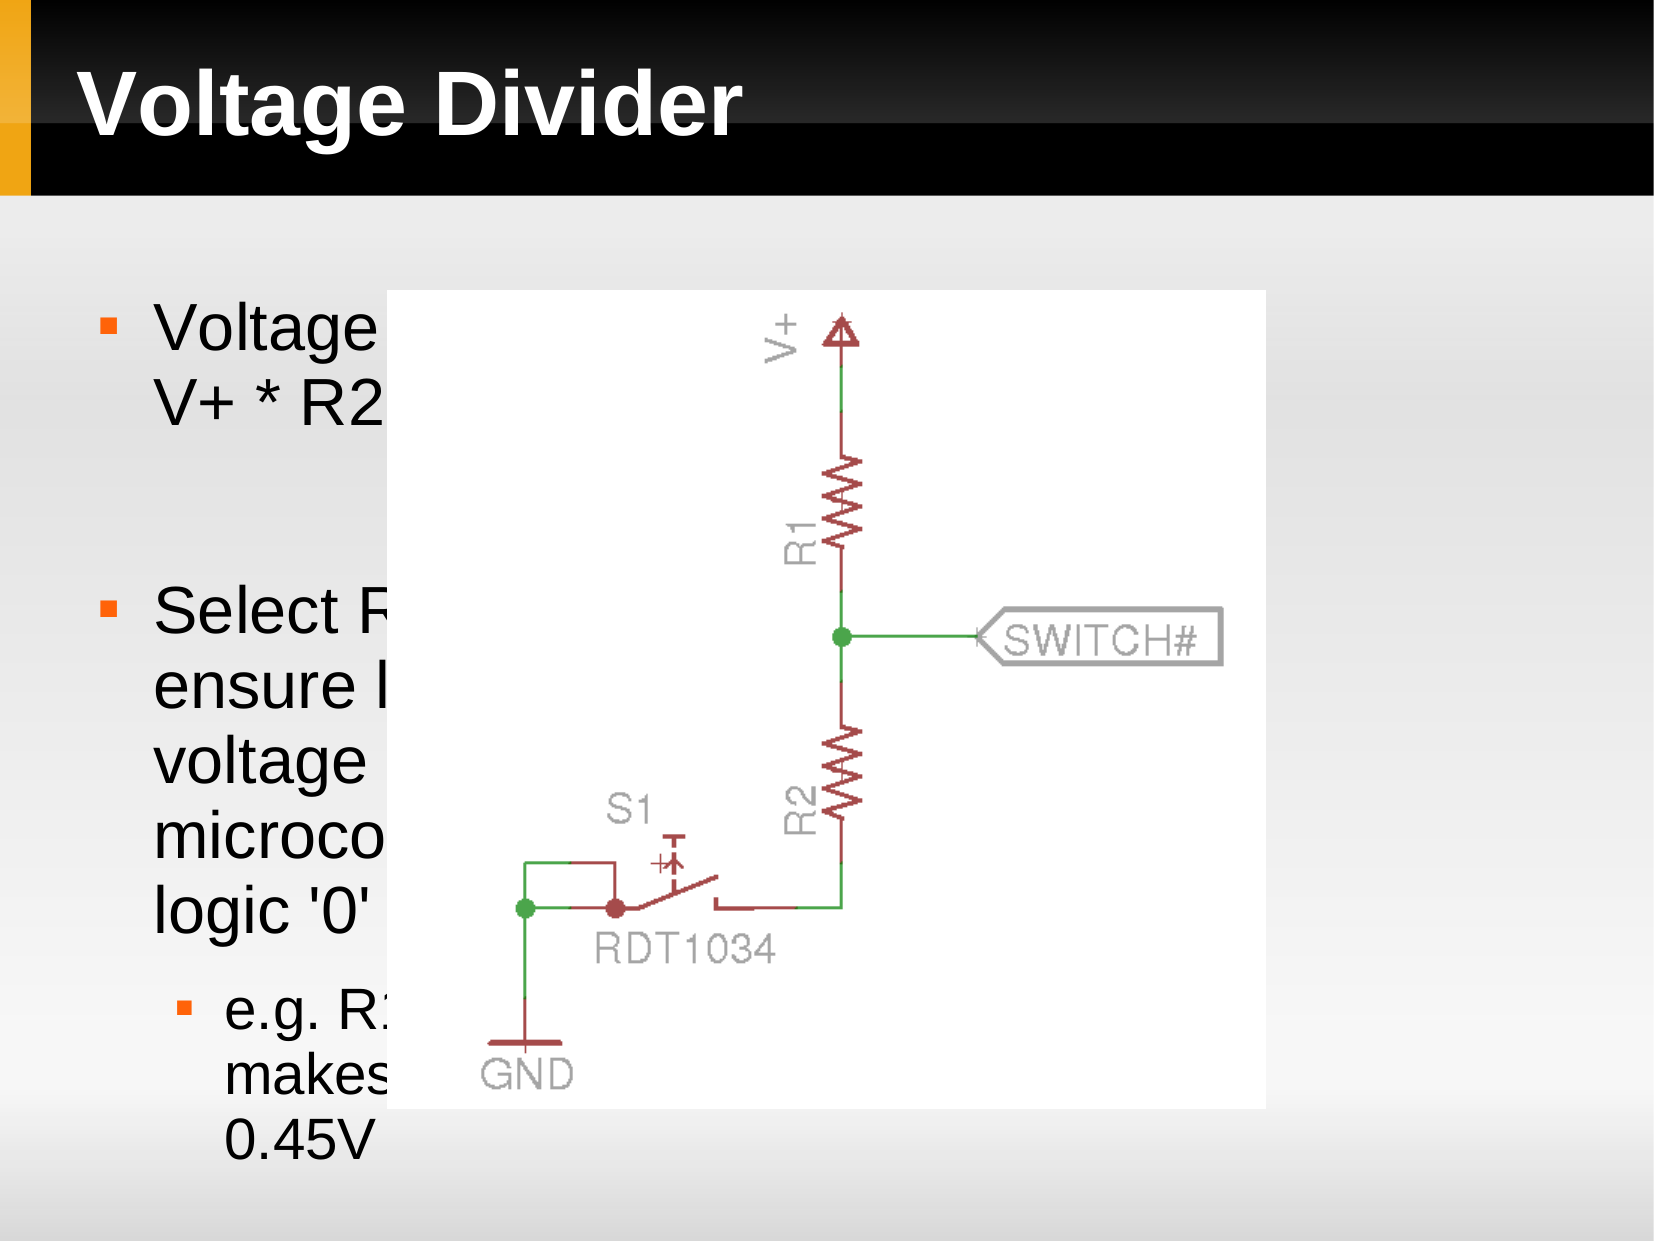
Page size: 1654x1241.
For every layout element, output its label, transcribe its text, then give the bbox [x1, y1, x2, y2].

list Voltage at input = V+ * R2 / (R1 + R2) Select R1,R2 to ensure low enough voltage to be seen by microcontroller as a logic '0' e.g. R1=10k, R2=1k makes V = 5*1/11 = 0.45V [82, 290, 809, 1173]
picture [0, 0, 1654, 1241]
title Voltage Divider [76, 7, 1565, 200]
